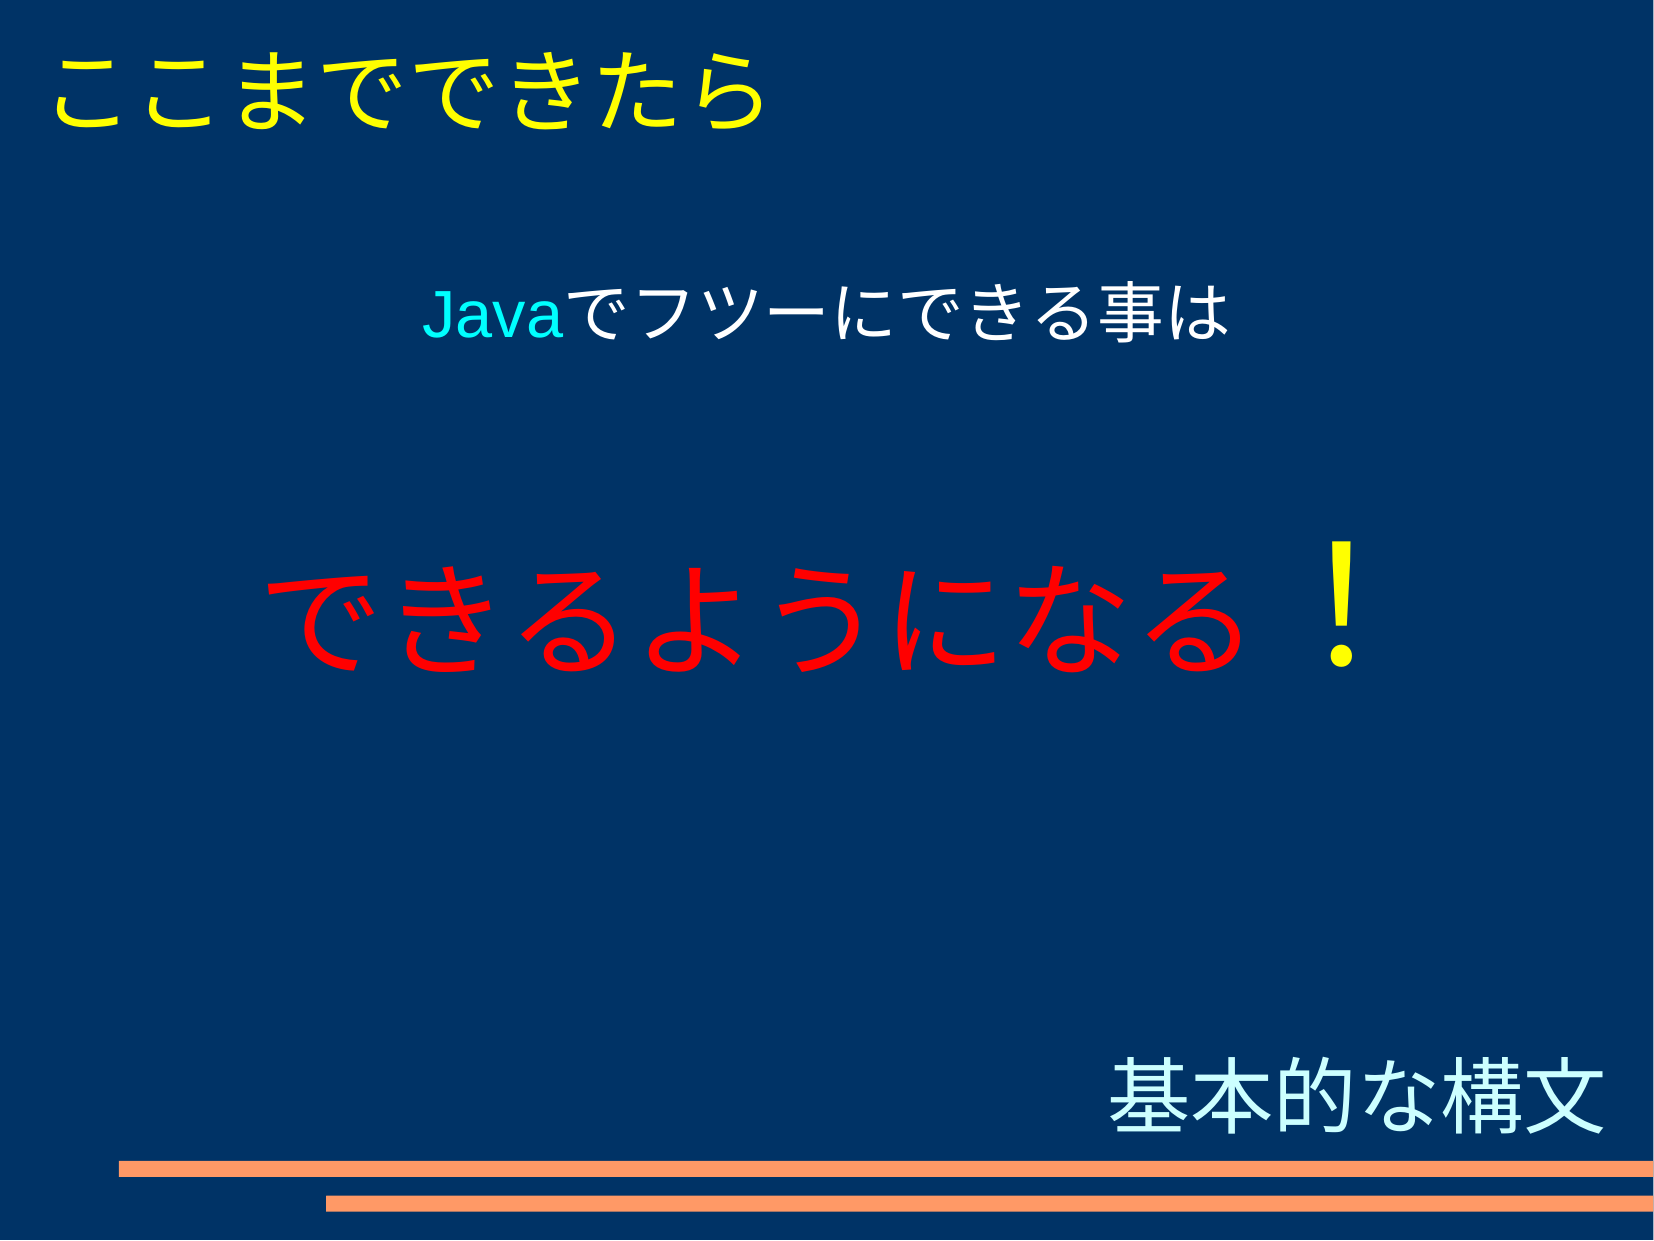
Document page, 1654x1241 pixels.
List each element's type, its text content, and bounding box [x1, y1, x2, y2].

text_box 基本的な構文 [1092, 1040, 1647, 1139]
text_box Javaでフツーにできる事は [383, 265, 1270, 356]
text_box ここまでできたら [27, 29, 1270, 137]
text_box できるようになる！ [236, 502, 1447, 684]
